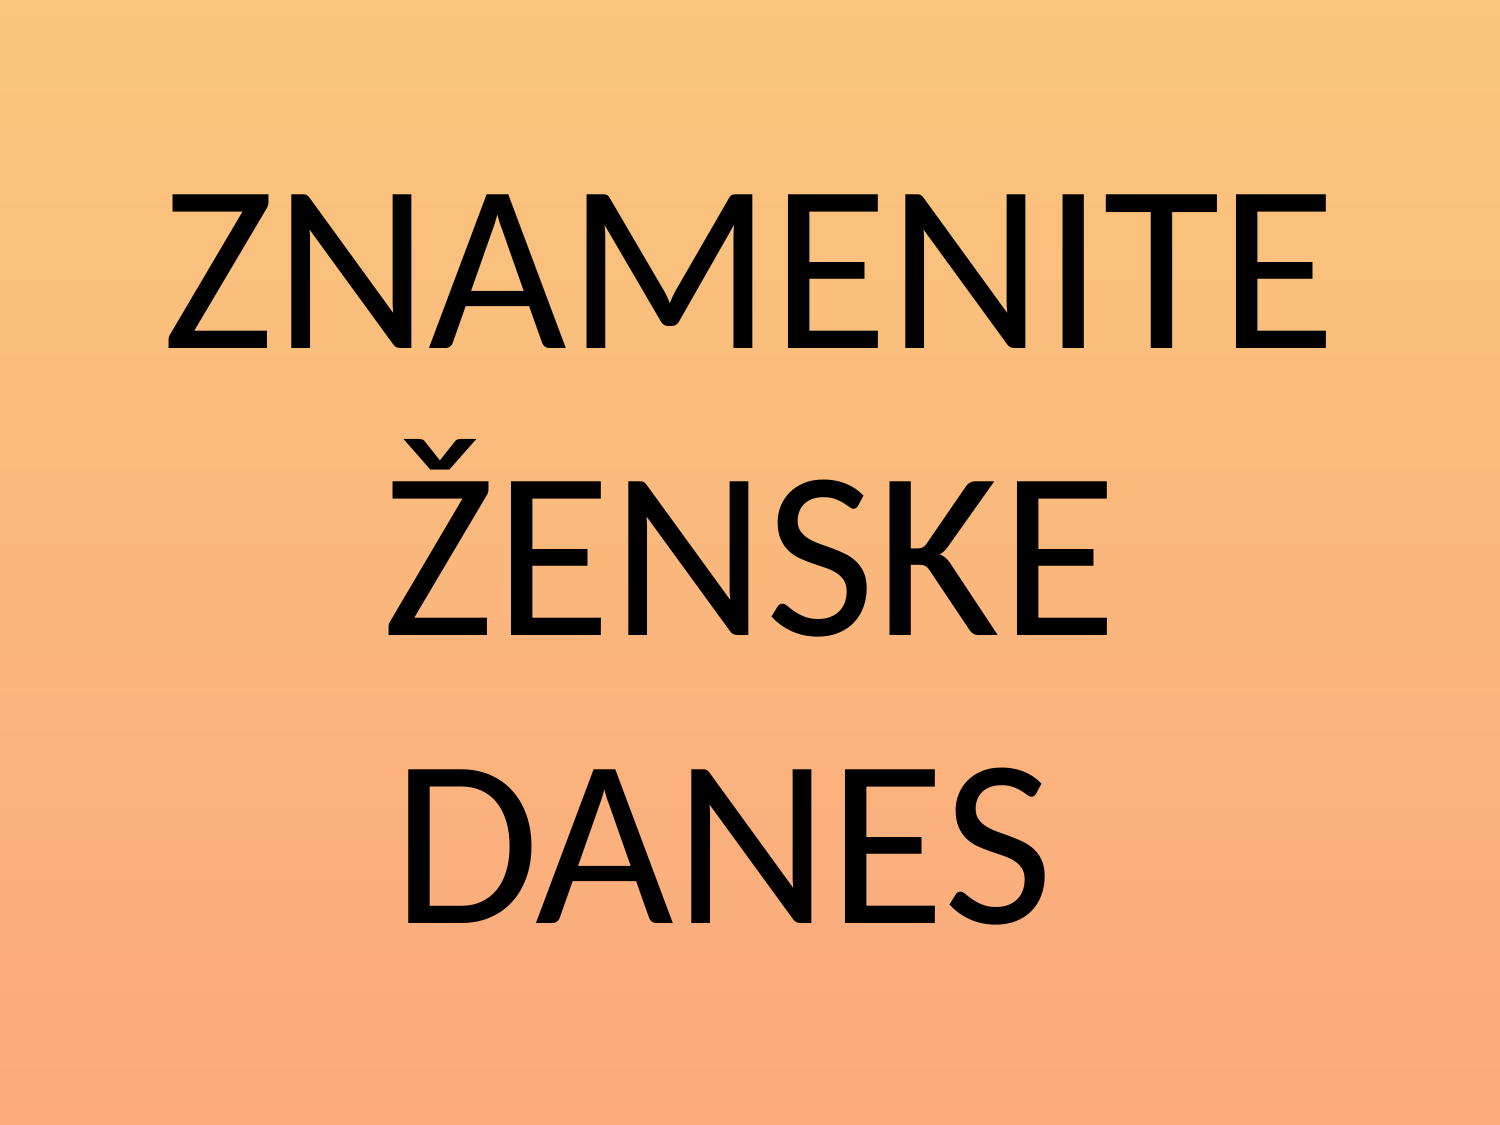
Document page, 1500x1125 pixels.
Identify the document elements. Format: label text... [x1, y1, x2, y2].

title ZNAMENITE ŽENSKE DANES [75, 45, 1425, 1035]
